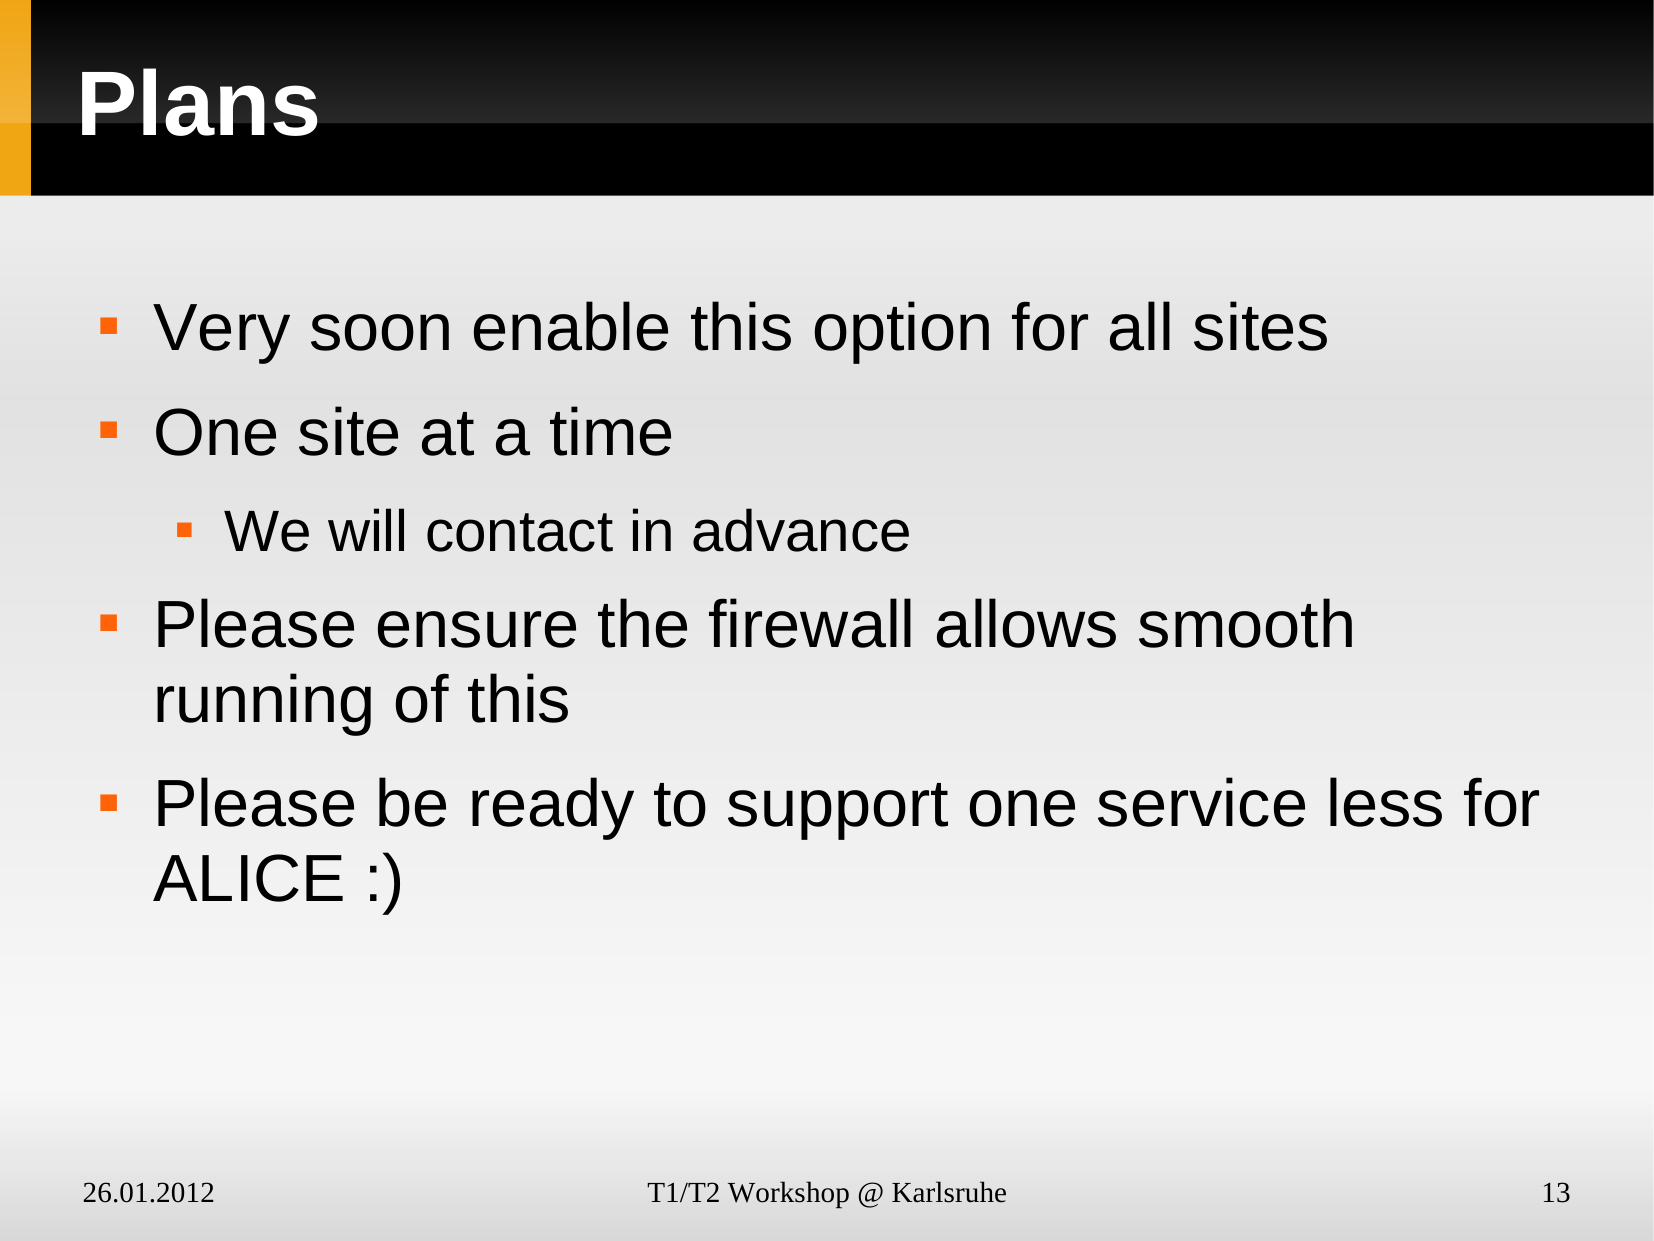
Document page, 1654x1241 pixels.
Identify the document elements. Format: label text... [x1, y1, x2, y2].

title Plans [76, 0, 1565, 208]
list Very soon enable this option for all sites One site at a time We will contact in advance Please ensure the firewall allows smooth running of this Please be ready to support one service less for ALICE :) [82, 290, 1571, 1109]
picture [0, 0, 1654, 1241]
